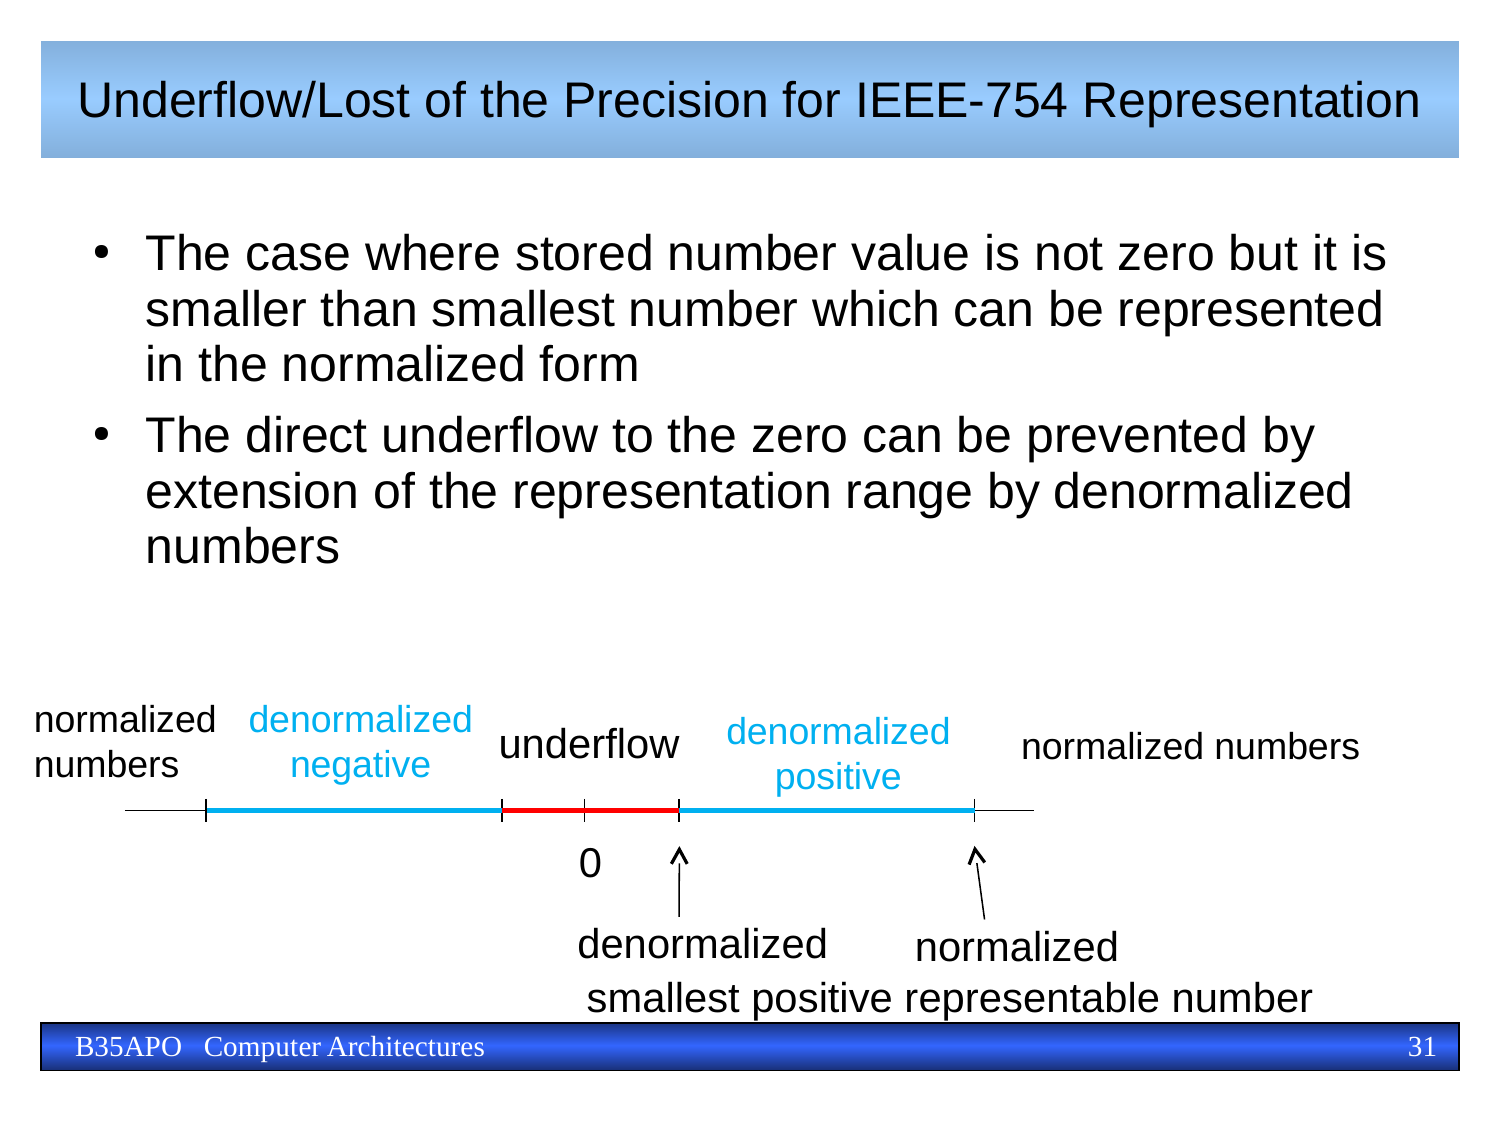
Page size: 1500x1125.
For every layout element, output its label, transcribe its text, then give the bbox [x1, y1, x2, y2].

text_box normalized [899, 912, 1215, 978]
text_box normalized numbers [6, 687, 232, 793]
text_box underflow [488, 709, 700, 775]
text_box denormalized positive [711, 699, 966, 806]
title Underflow/Lost of the Precision for IEEE-754 Representation [41, 41, 1459, 158]
text_box denormalized [562, 909, 878, 976]
text_box normalized numbers [993, 714, 1375, 776]
list The case where stored number value is not zero but it is smaller than smallest number which can be represented in the normalized form The direct underflow to the zero can be prevented by extension of the representation range by denormalized numbers [75, 224, 1438, 613]
text_box denormalized negative [233, 687, 488, 793]
text_box 0 [549, 827, 632, 894]
text_box smallest positive representable number [556, 963, 1338, 1029]
